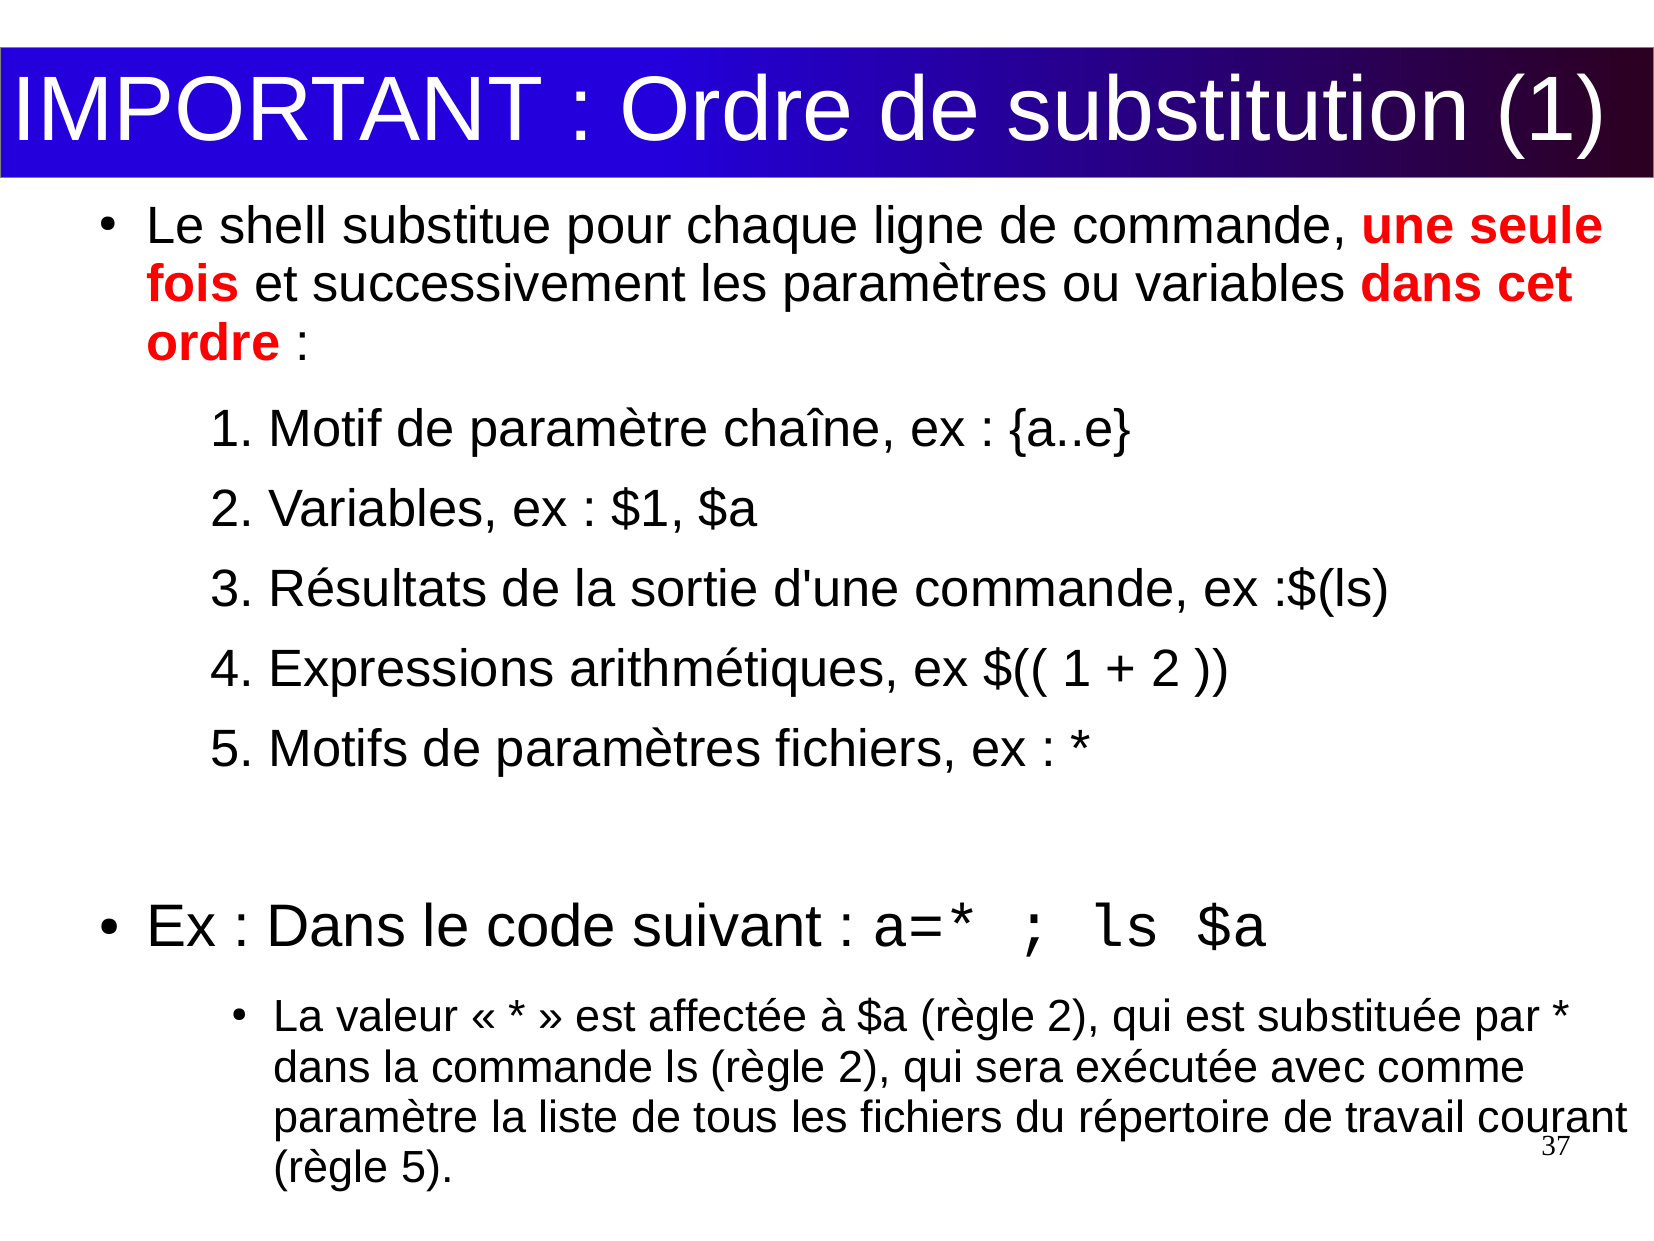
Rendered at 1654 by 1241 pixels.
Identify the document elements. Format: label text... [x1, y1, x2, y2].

title IMPORTANT : Ordre de substitution (1) [11, 5, 1642, 213]
list Le shell substitue pour chaque ligne de commande, une seule fois et successivement les paramètres ou variables dans cet ordre : 1. Motif de paramètre chaîne, ex : {a..e} 2. Variables, ex : $1, $a 3. Résultats de la sortie d'une commande, ex :$(ls) 4. Expressions arithmétiques, ex $(( 1 + 2 )) 5. Motifs de paramètres fichiers, ex : * Ex : Dans le code suivant : a=* ; ls $a La valeur « * » est affectée à $a (règle 2), qui est substituée par * dans la commande ls (règle 2), qui sera exécutée avec comme paramètre la liste de tous les fichiers du répertoire de travail courant (règle 5). [82, 195, 1630, 1193]
